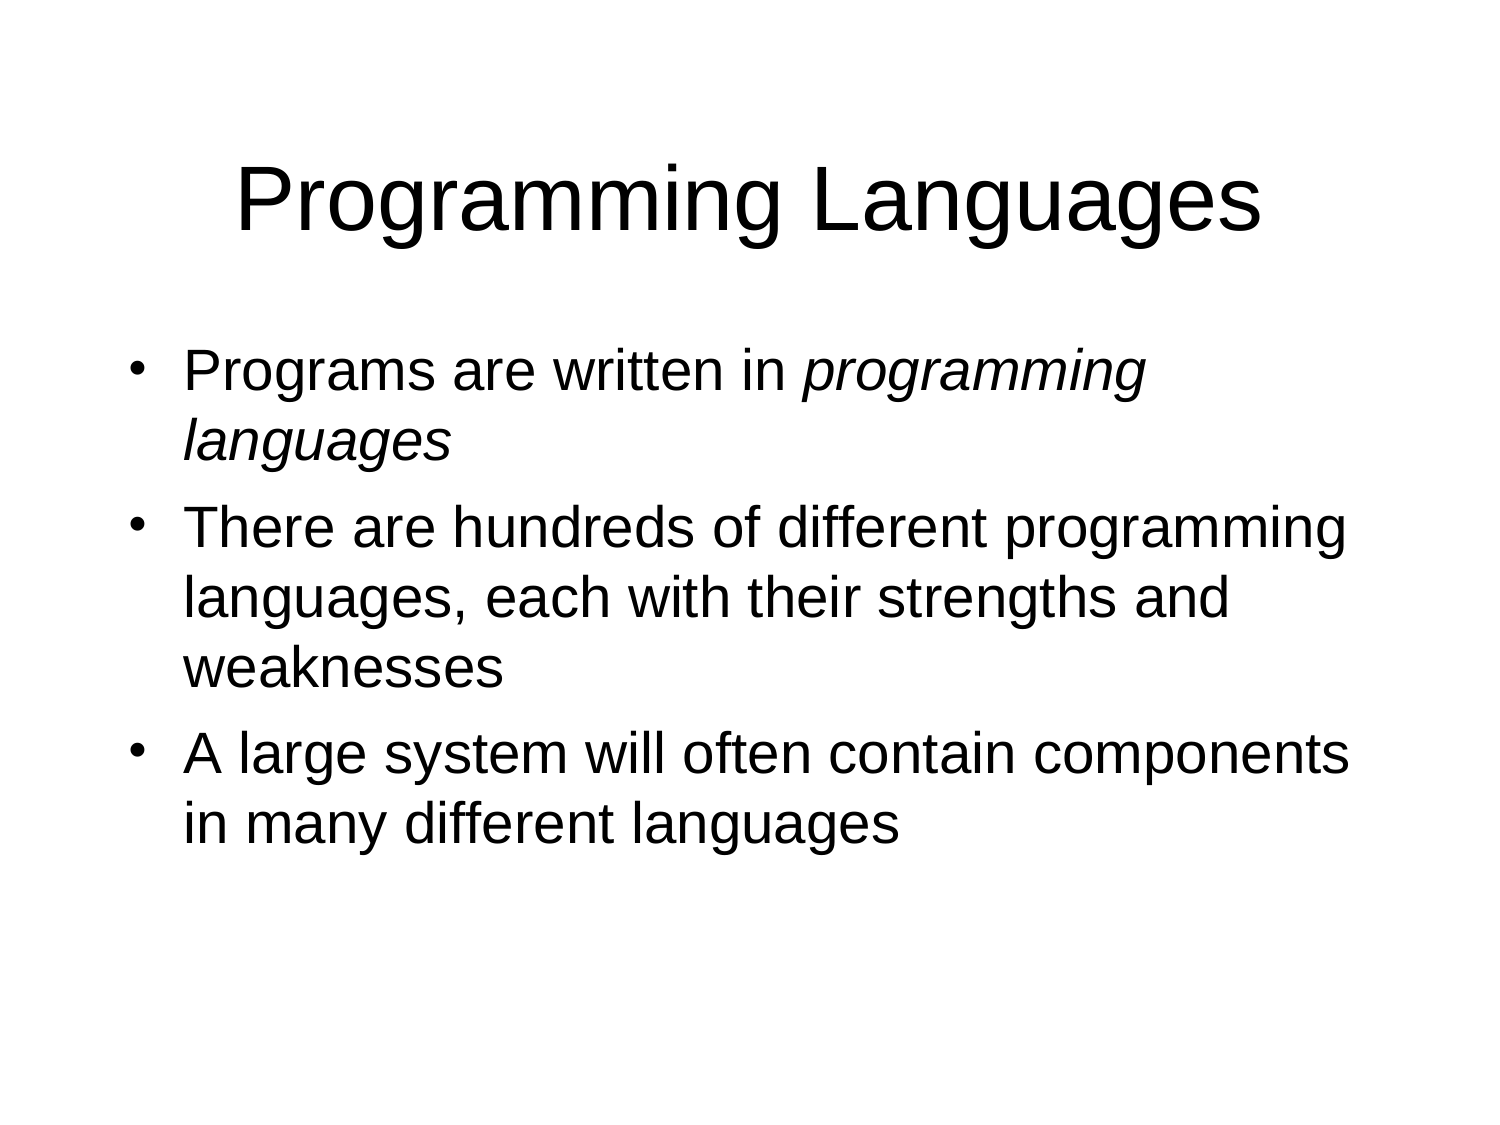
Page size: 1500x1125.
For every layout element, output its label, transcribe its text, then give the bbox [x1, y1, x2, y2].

list Programs are written in programming languages There are hundreds of different programming languages, each with their strengths and weaknesses A large system will often contain components in many different languages [112, 324, 1388, 978]
title Programming Languages [112, 99, 1388, 288]
